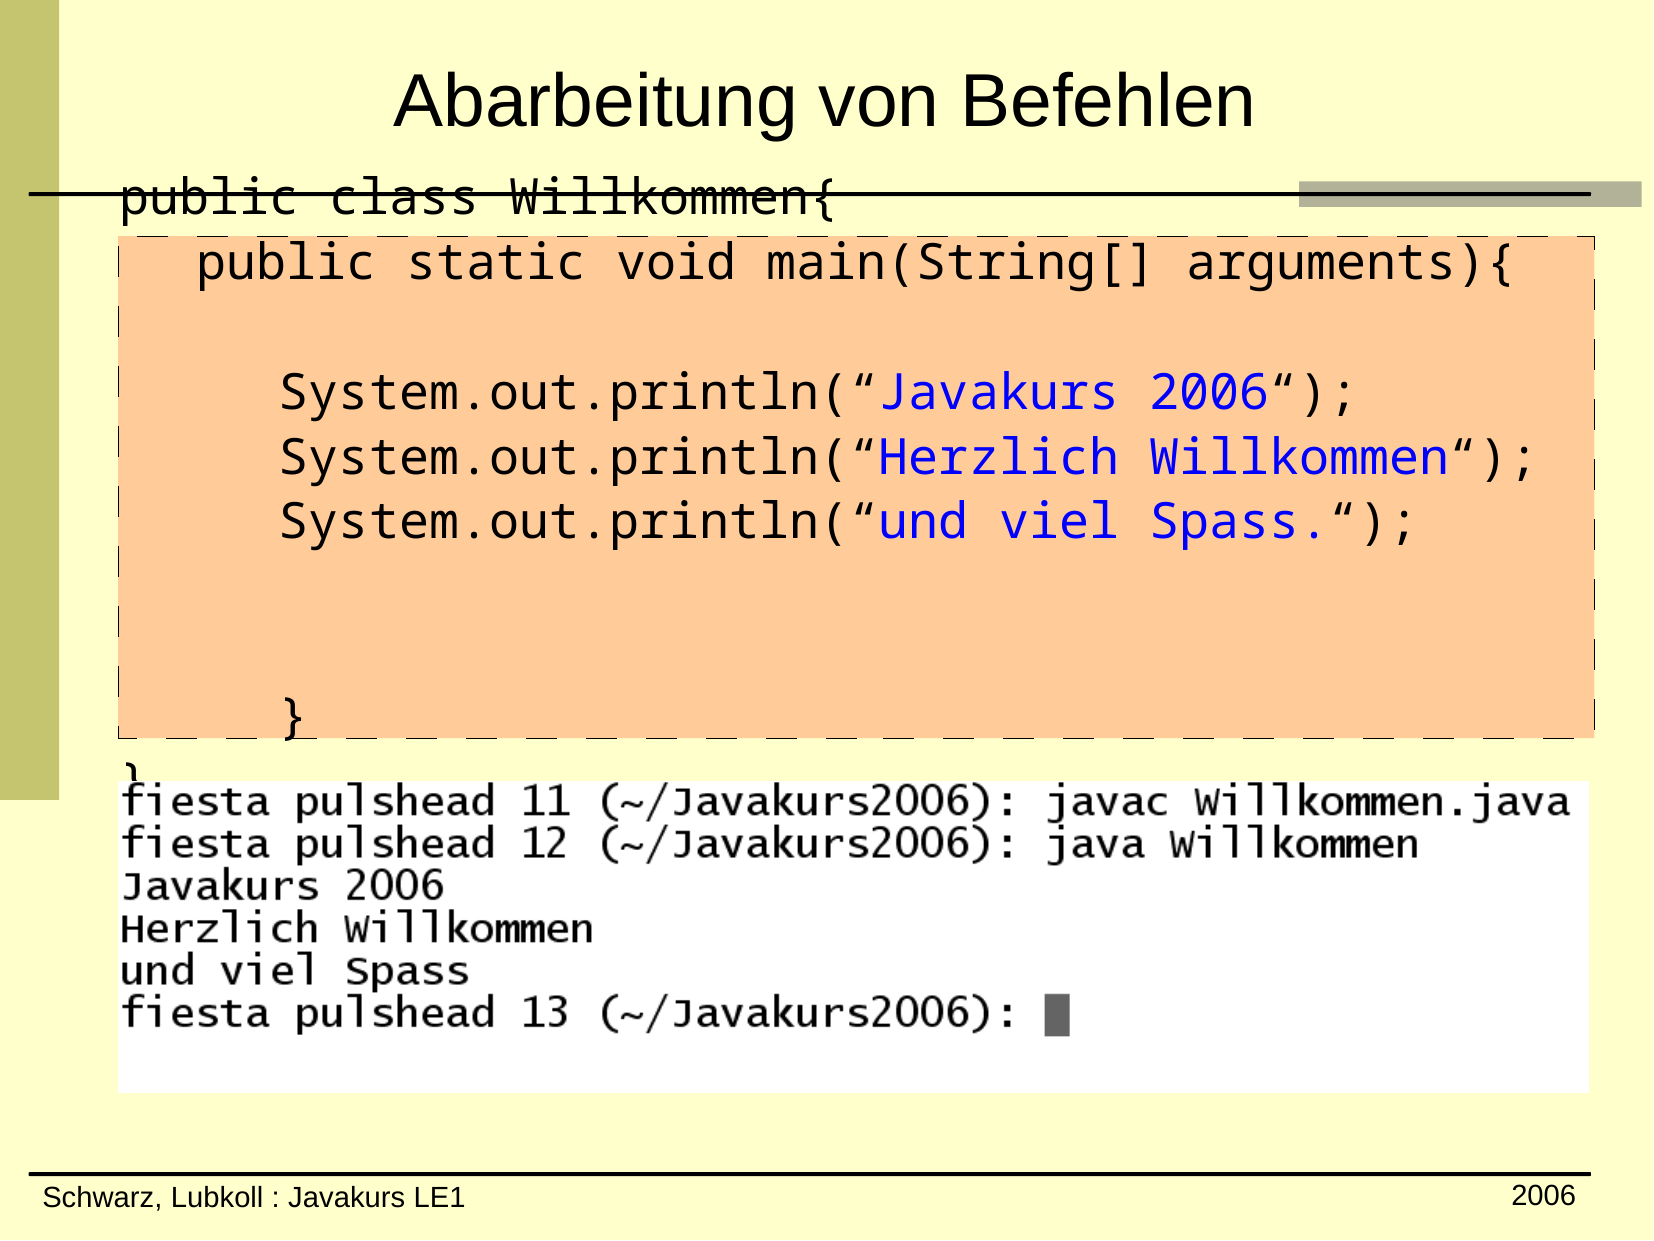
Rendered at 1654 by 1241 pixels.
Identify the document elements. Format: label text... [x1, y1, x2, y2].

picture [118, 781, 1589, 1093]
text_box public class Willkommen{ public static void main(String[] arguments){ System.out.println(“Javakurs 2006“); System.out.println(“Herzlich Willkommen“); System.out.println(“und viel Spass.“); } } [118, 236, 1595, 739]
title Abarbeitung von Befehlen [119, 19, 1532, 188]
